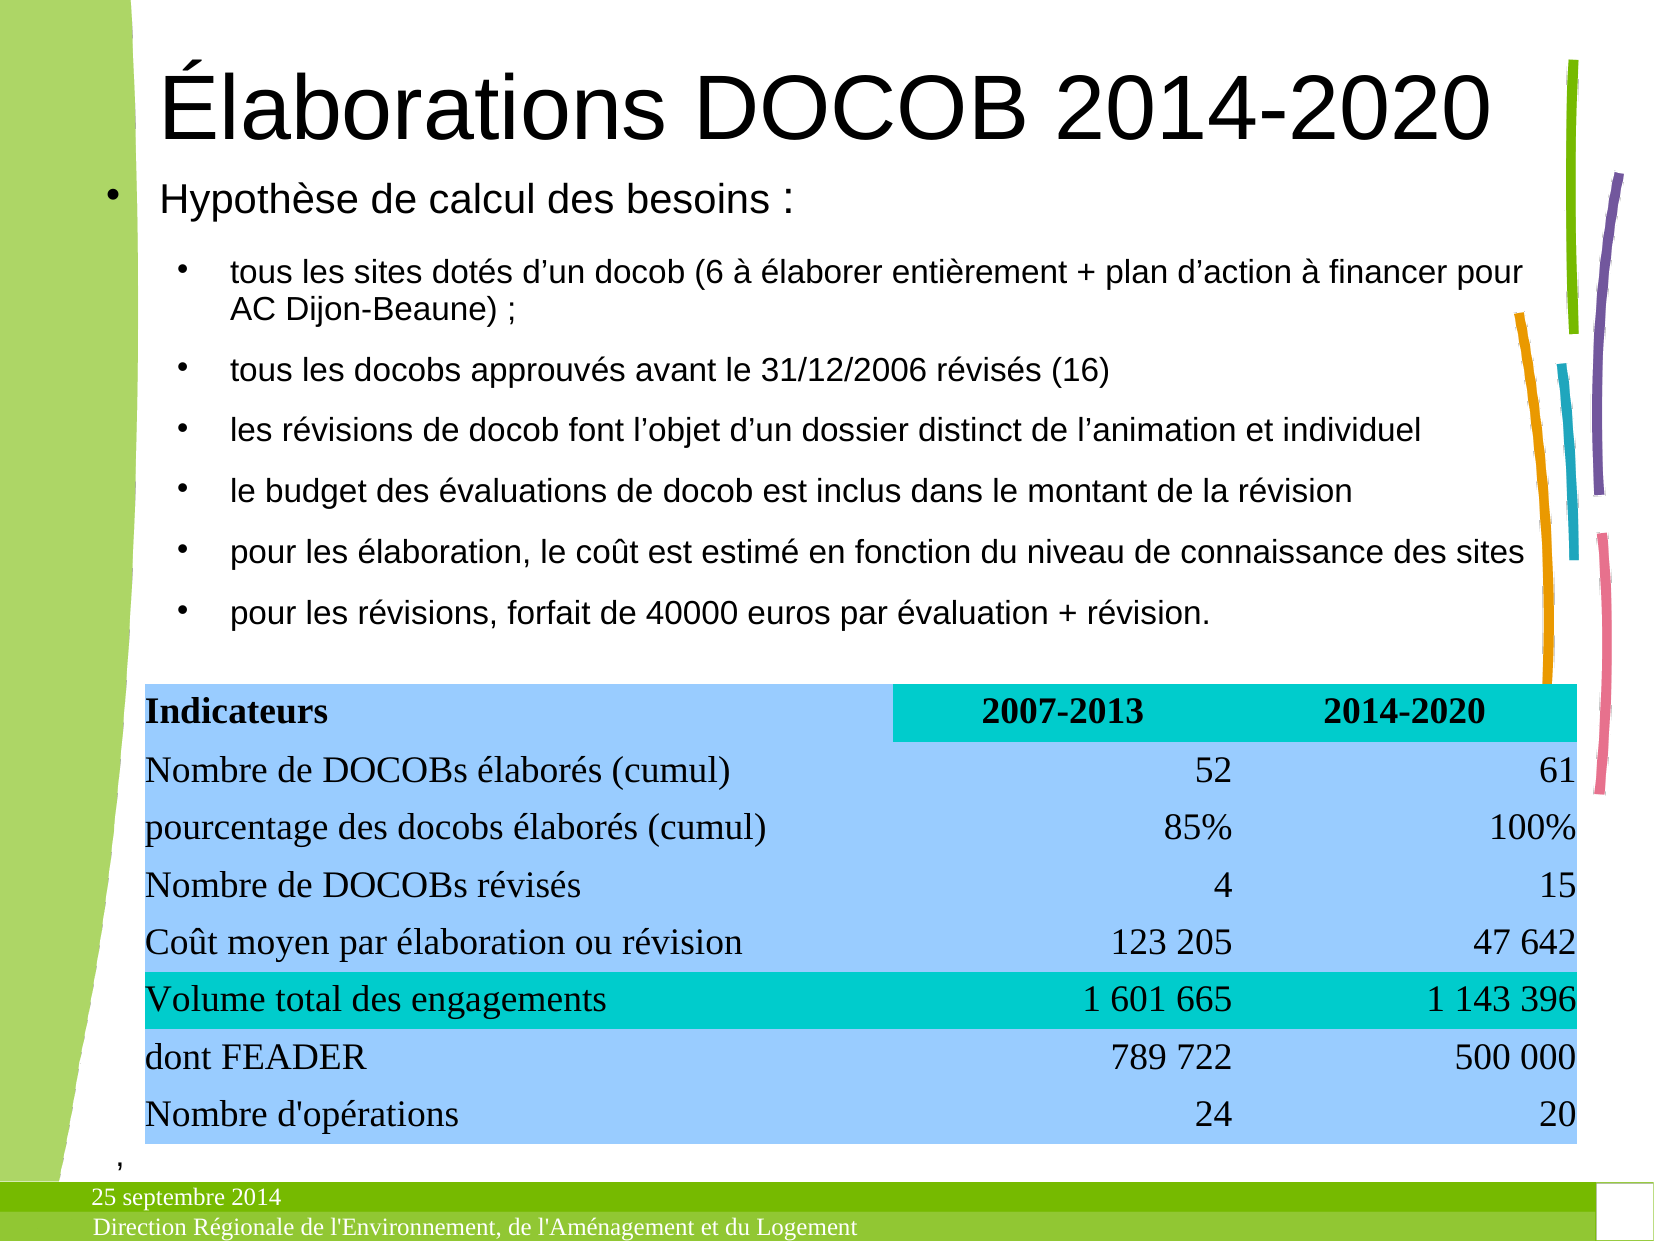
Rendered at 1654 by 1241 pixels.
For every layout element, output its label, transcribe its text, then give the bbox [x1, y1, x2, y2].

table_cell 52 [893, 742, 1233, 799]
table_cell 1 143 396 [1233, 972, 1577, 1029]
table_cell 100% [1233, 799, 1577, 857]
table_cell 123 205 [893, 914, 1233, 972]
table_cell 85% [893, 799, 1233, 857]
table_cell 47 642 [1233, 914, 1577, 972]
table_cell 4 [893, 857, 1233, 914]
table_cell pourcentage des docobs élaborés (cumul) [145, 799, 893, 857]
table_header 2007-2013 [893, 684, 1233, 742]
table_header Indicateurs [145, 684, 893, 742]
table_cell Nombre d'opérations [145, 1087, 893, 1144]
table_cell Volume total des engagements [145, 972, 893, 1029]
table_cell dont FEADER [145, 1029, 893, 1087]
picture [0, 0, 1654, 1241]
table_cell Nombre de DOCOBs révisés [145, 857, 893, 914]
title Élaborations DOCOB 2014-2020 [82, 2, 1571, 210]
table_cell 789 722 [893, 1029, 1233, 1087]
table_cell Nombre de DOCOBs élaborés (cumul) [145, 742, 893, 799]
table_cell Coût moyen par élaboration ou révision [145, 914, 893, 972]
table_cell 500 000 [1233, 1029, 1577, 1087]
table_cell 61 [1233, 742, 1577, 799]
table_cell 20 [1233, 1087, 1577, 1144]
table_cell 15 [1233, 857, 1577, 914]
list Hypothèse de calcul des besoins : tous les sites dotés d’un docob (6 à élaborer entièrement + plan d’action à financer pour AC Dijon-Beaune) ; tous les docobs approuvés avant le 31/12/2006 révisés (16) les révisions de docob font l’objet d’un dossier distinct de l’animation et individuel le budget des évaluations de docob est inclus dans le montant de la révision pour les élaboration, le coût est estimé en fonction du niveau de connaissance des sites pour les révisions, forfait de 40000 euros par évaluation + révision. , [88, 170, 1577, 1175]
table_cell 1 601 665 [893, 972, 1233, 1029]
table_header 2014-2020 [1233, 684, 1577, 742]
table_cell 24 [893, 1087, 1233, 1144]
